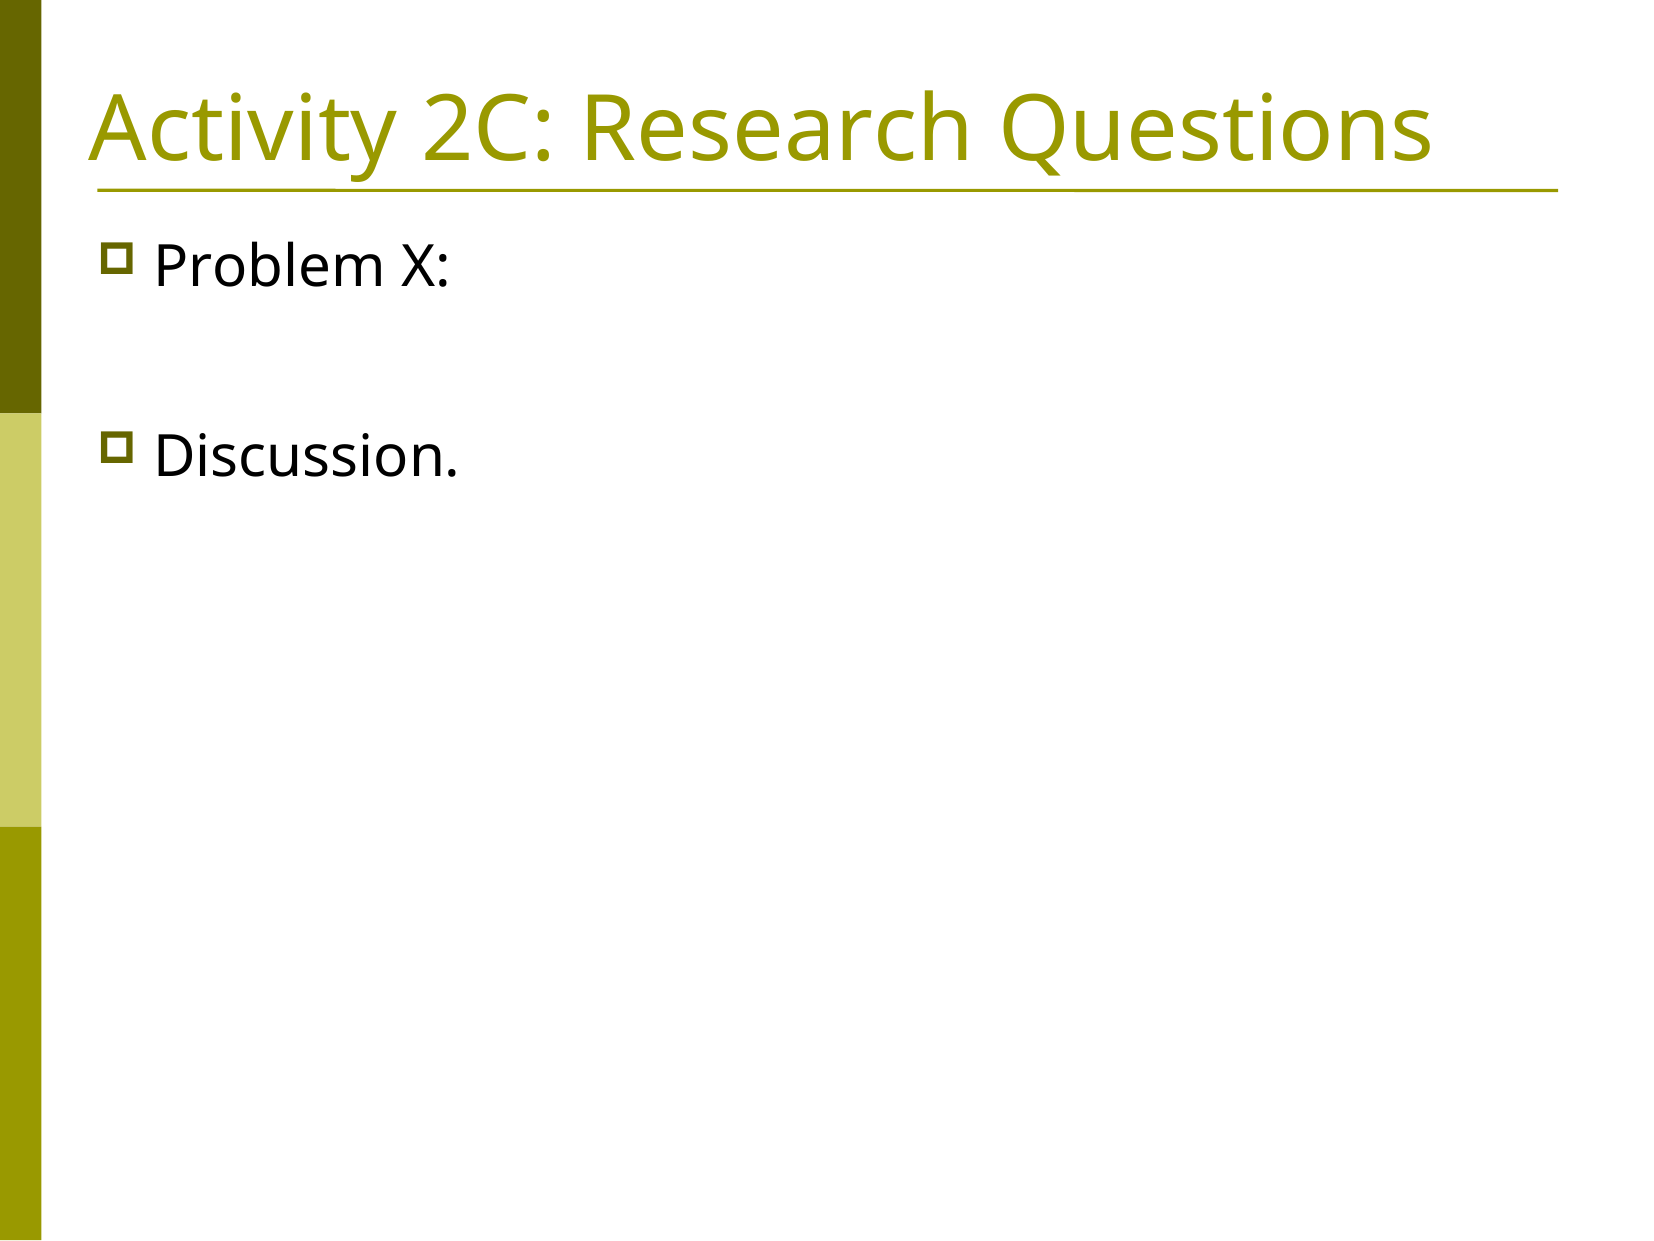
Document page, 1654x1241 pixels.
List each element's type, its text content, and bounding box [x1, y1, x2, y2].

list Problem X: Discussion. [82, 216, 1571, 951]
title Activity 2C: Research Questions [88, 43, 1577, 207]
